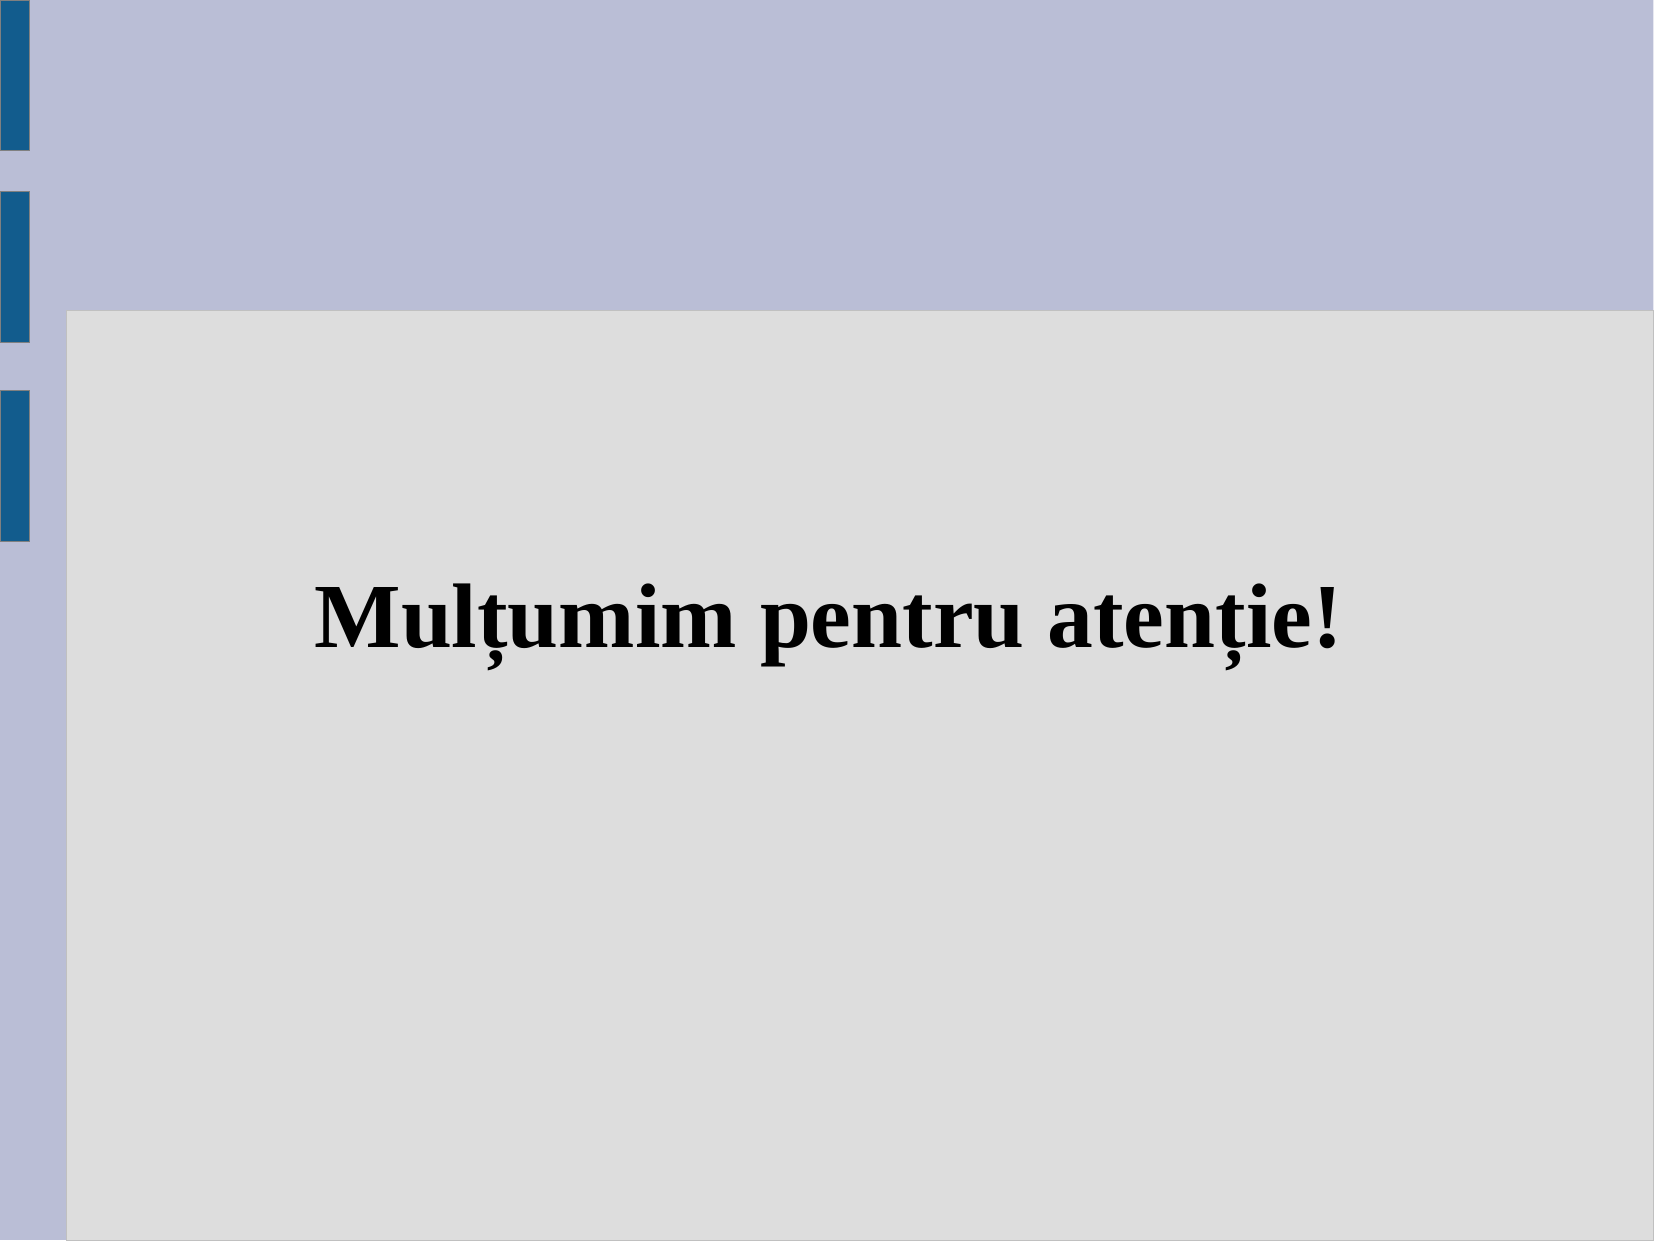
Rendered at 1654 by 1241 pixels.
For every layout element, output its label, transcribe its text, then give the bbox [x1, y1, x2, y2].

title Mulțumim pentru atenție! [123, 513, 1536, 721]
